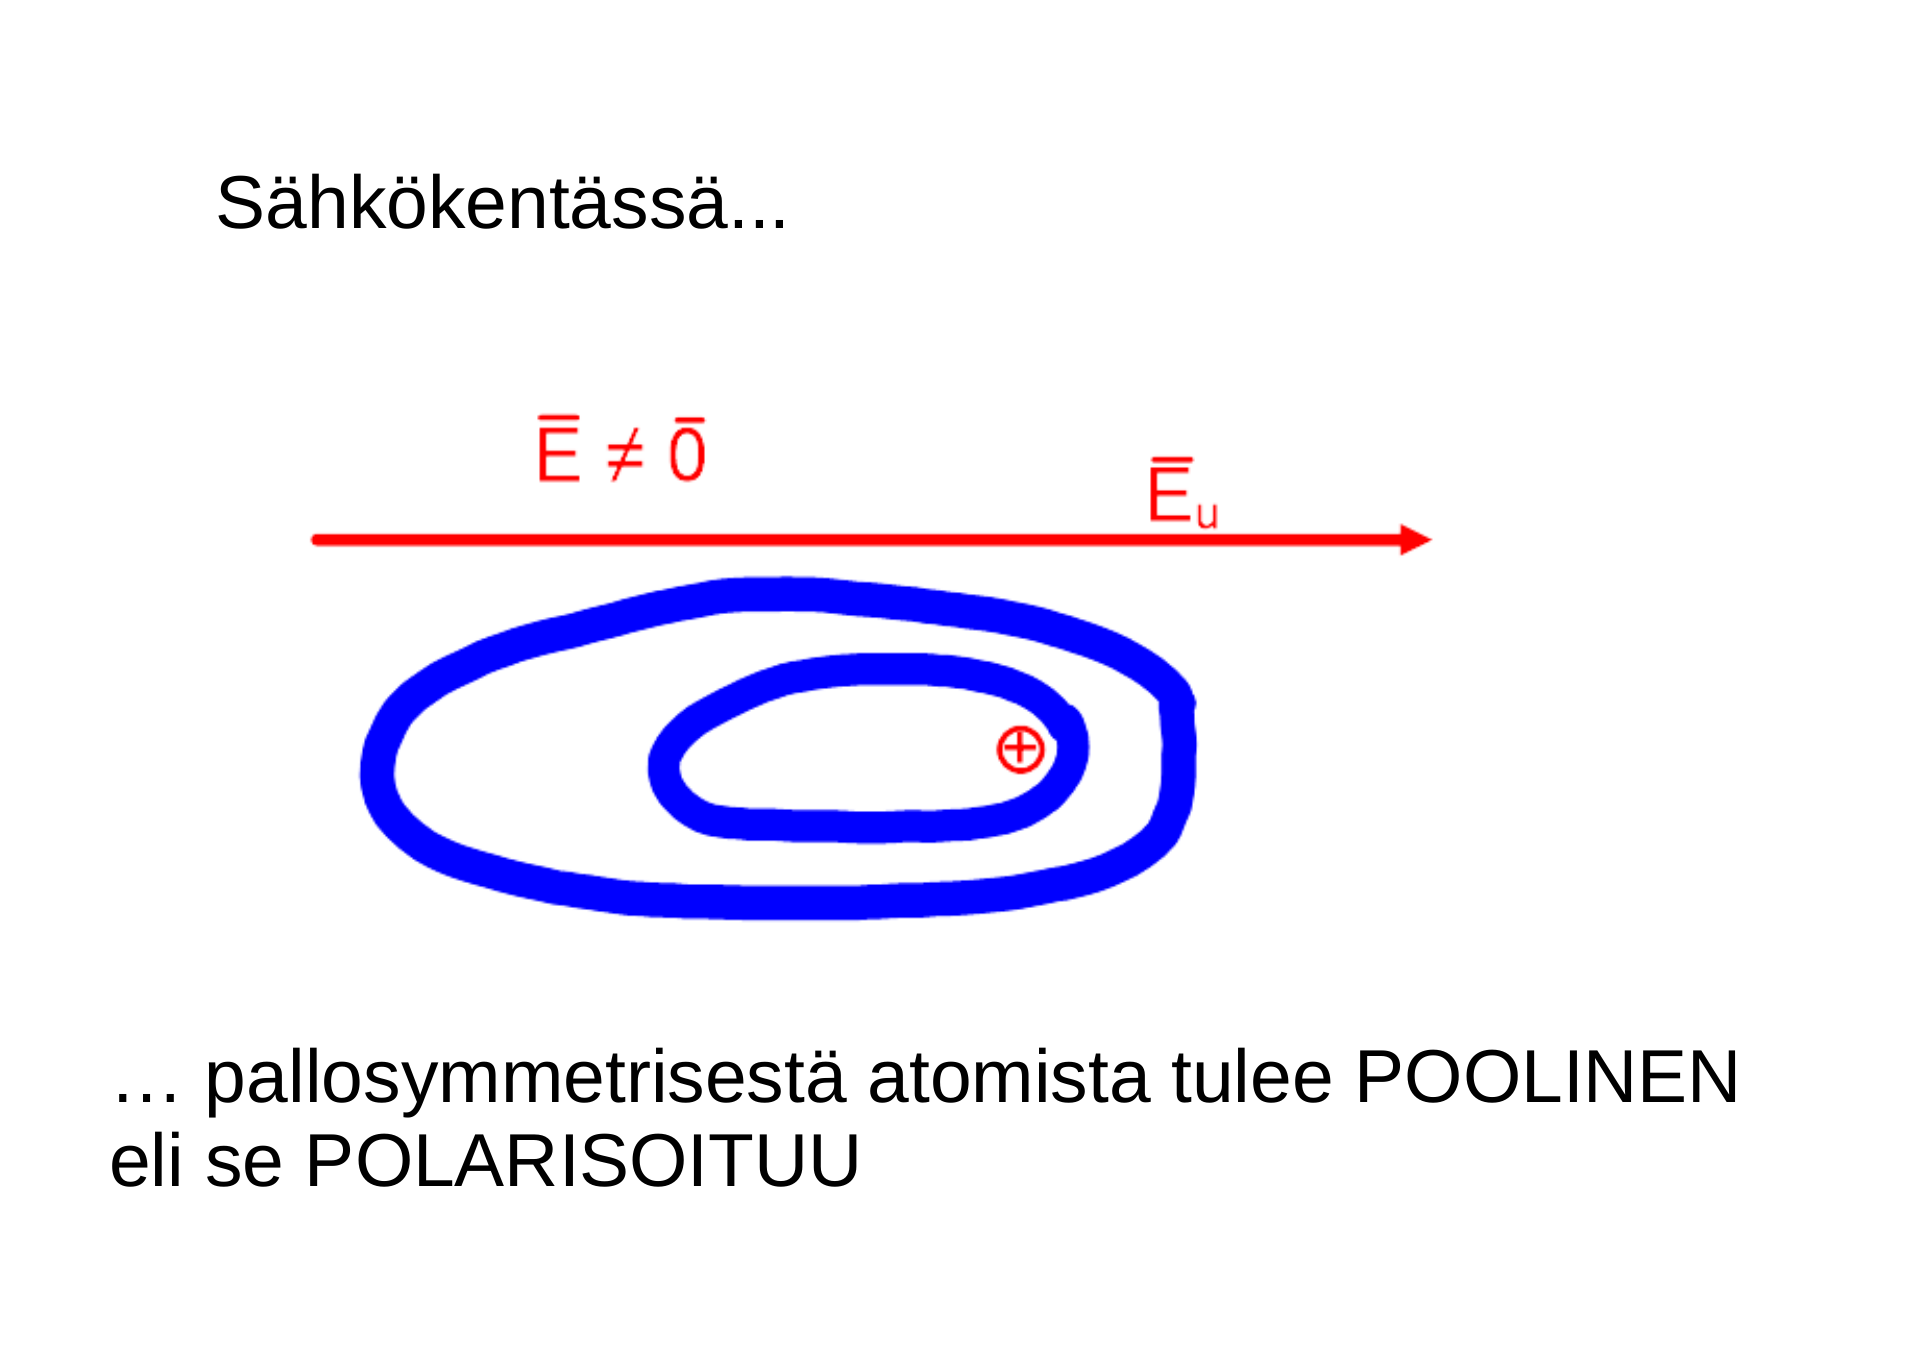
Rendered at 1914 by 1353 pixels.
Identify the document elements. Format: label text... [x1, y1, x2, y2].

picture [240, 295, 1489, 958]
text_box … pallosymmetrisestä atomista tulee POOLINEN eli se POLARISOITUU [94, 1027, 1796, 1211]
text_box Sähkökentässä... [200, 153, 806, 253]
